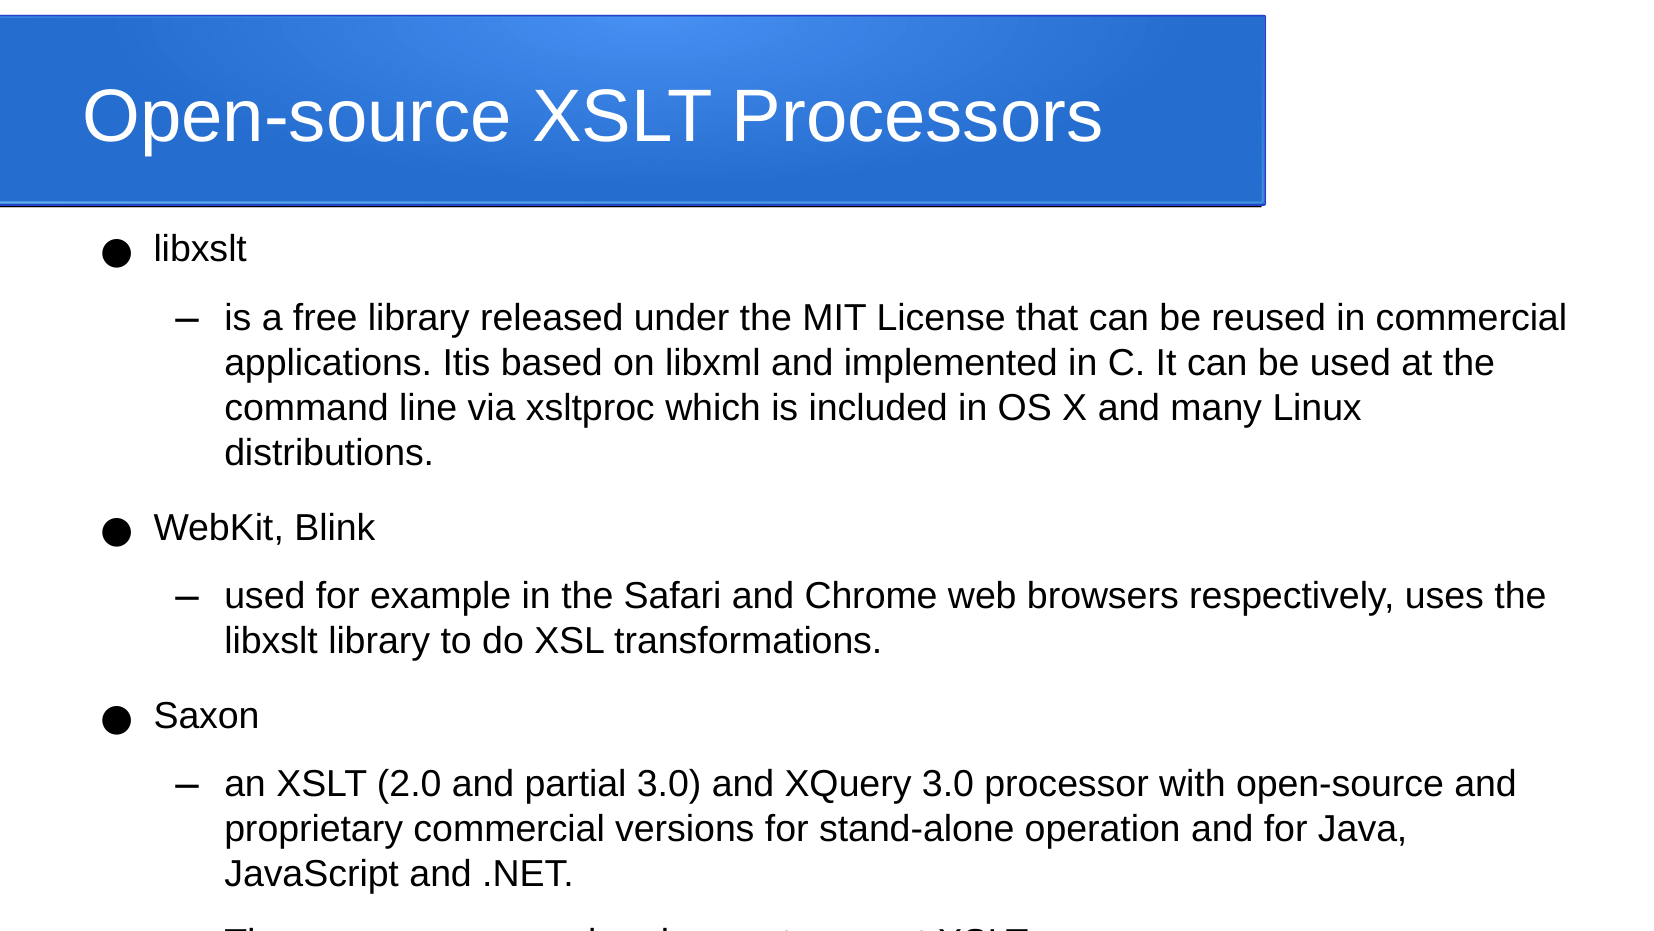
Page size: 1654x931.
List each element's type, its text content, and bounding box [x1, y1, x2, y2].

text_box libxslt is a free library released under the MIT License that can be reused in commercial applications. Itis based on libxml and implemented in C. It can be used at the command line via xsltproc which is included in OS X and many Linux distributions. WebKit, Blink used for example in the Safari and Chrome web browsers respectively, uses the libxslt library to do XSL transformations. Saxon an XSLT (2.0 and partial 3.0) and XQuery 3.0 processor with open-source and proprietary commercial versions for stand-alone operation and for Java, JavaScript and .NET. The open-source version does not support XSLT [82, 224, 1571, 764]
picture [0, 13, 1269, 211]
text_box Open-source XSLT Processors [82, 35, 1235, 189]
